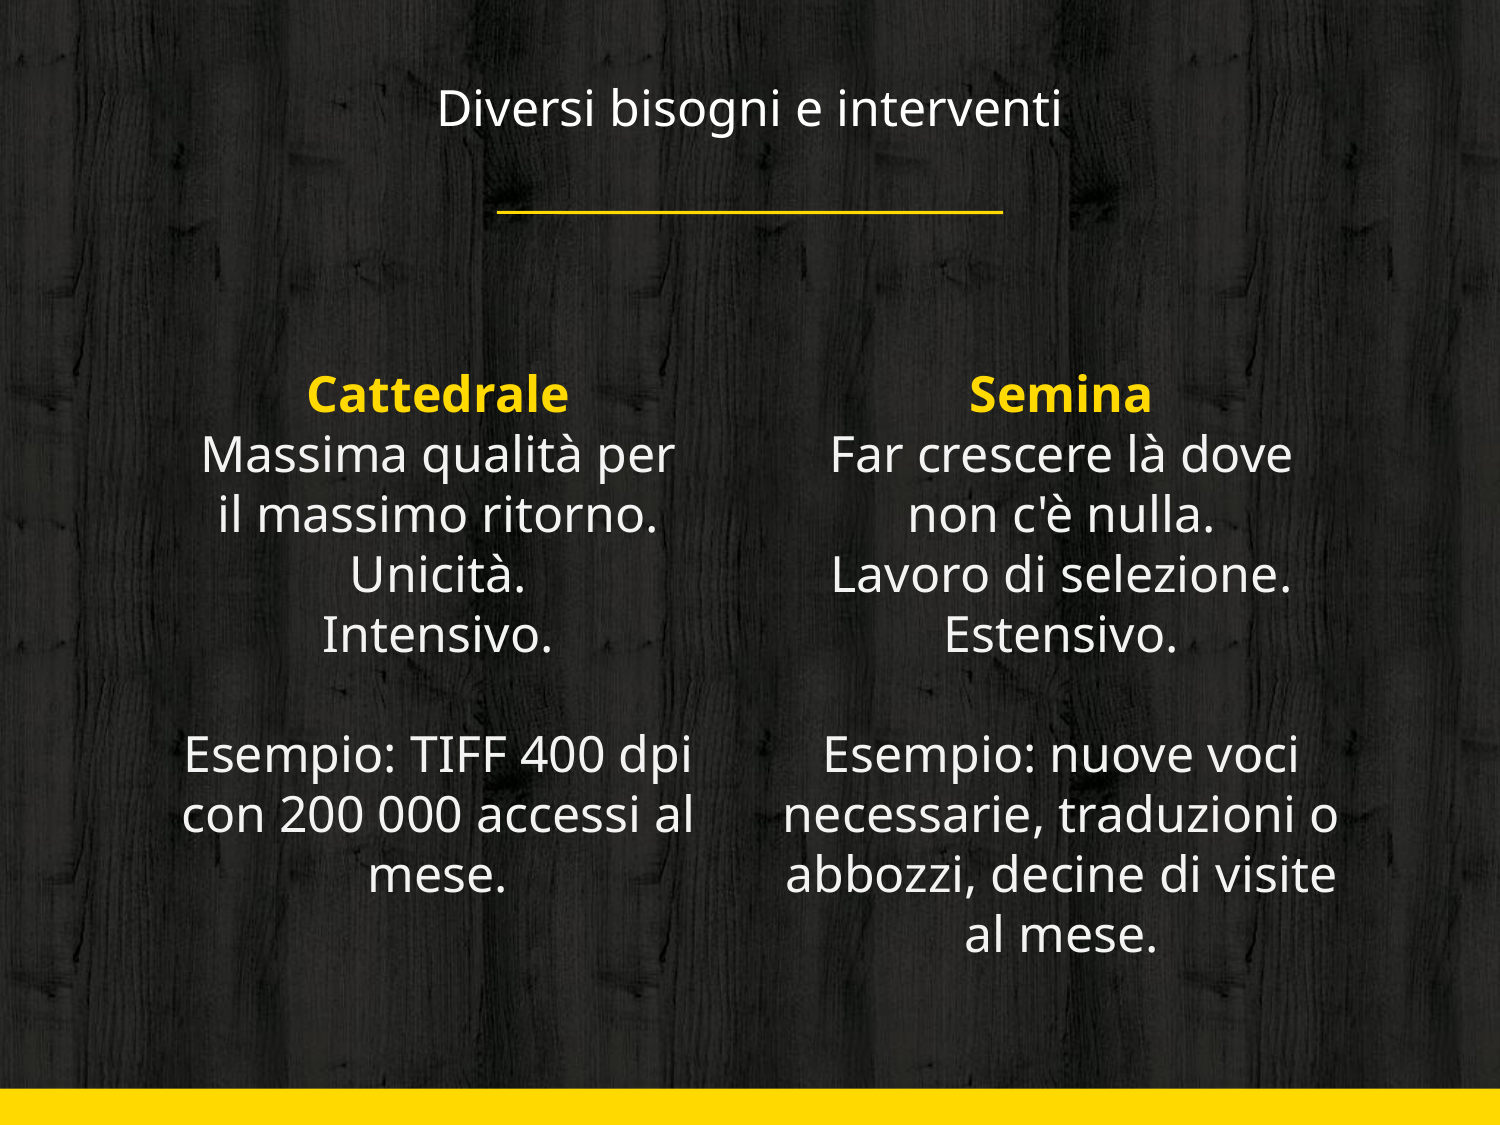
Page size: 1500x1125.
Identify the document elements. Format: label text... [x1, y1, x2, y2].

list Cattedrale Massima qualità per il massimo ritorno. Unicità. Intensivo. Esempio: TIFF 400 dpi con 200 000 accessi al mese. [144, 347, 733, 1046]
list Semina Far crescere là dove non c'è nulla. Lavoro di selezione. Estensivo. Esempio: nuove voci necessarie, traduzioni o abbozzi, decine di visite al mese. [767, 347, 1356, 1046]
picture [0, 0, 1500, 1088]
title Diversi bisogni e interventi [75, 0, 1425, 213]
